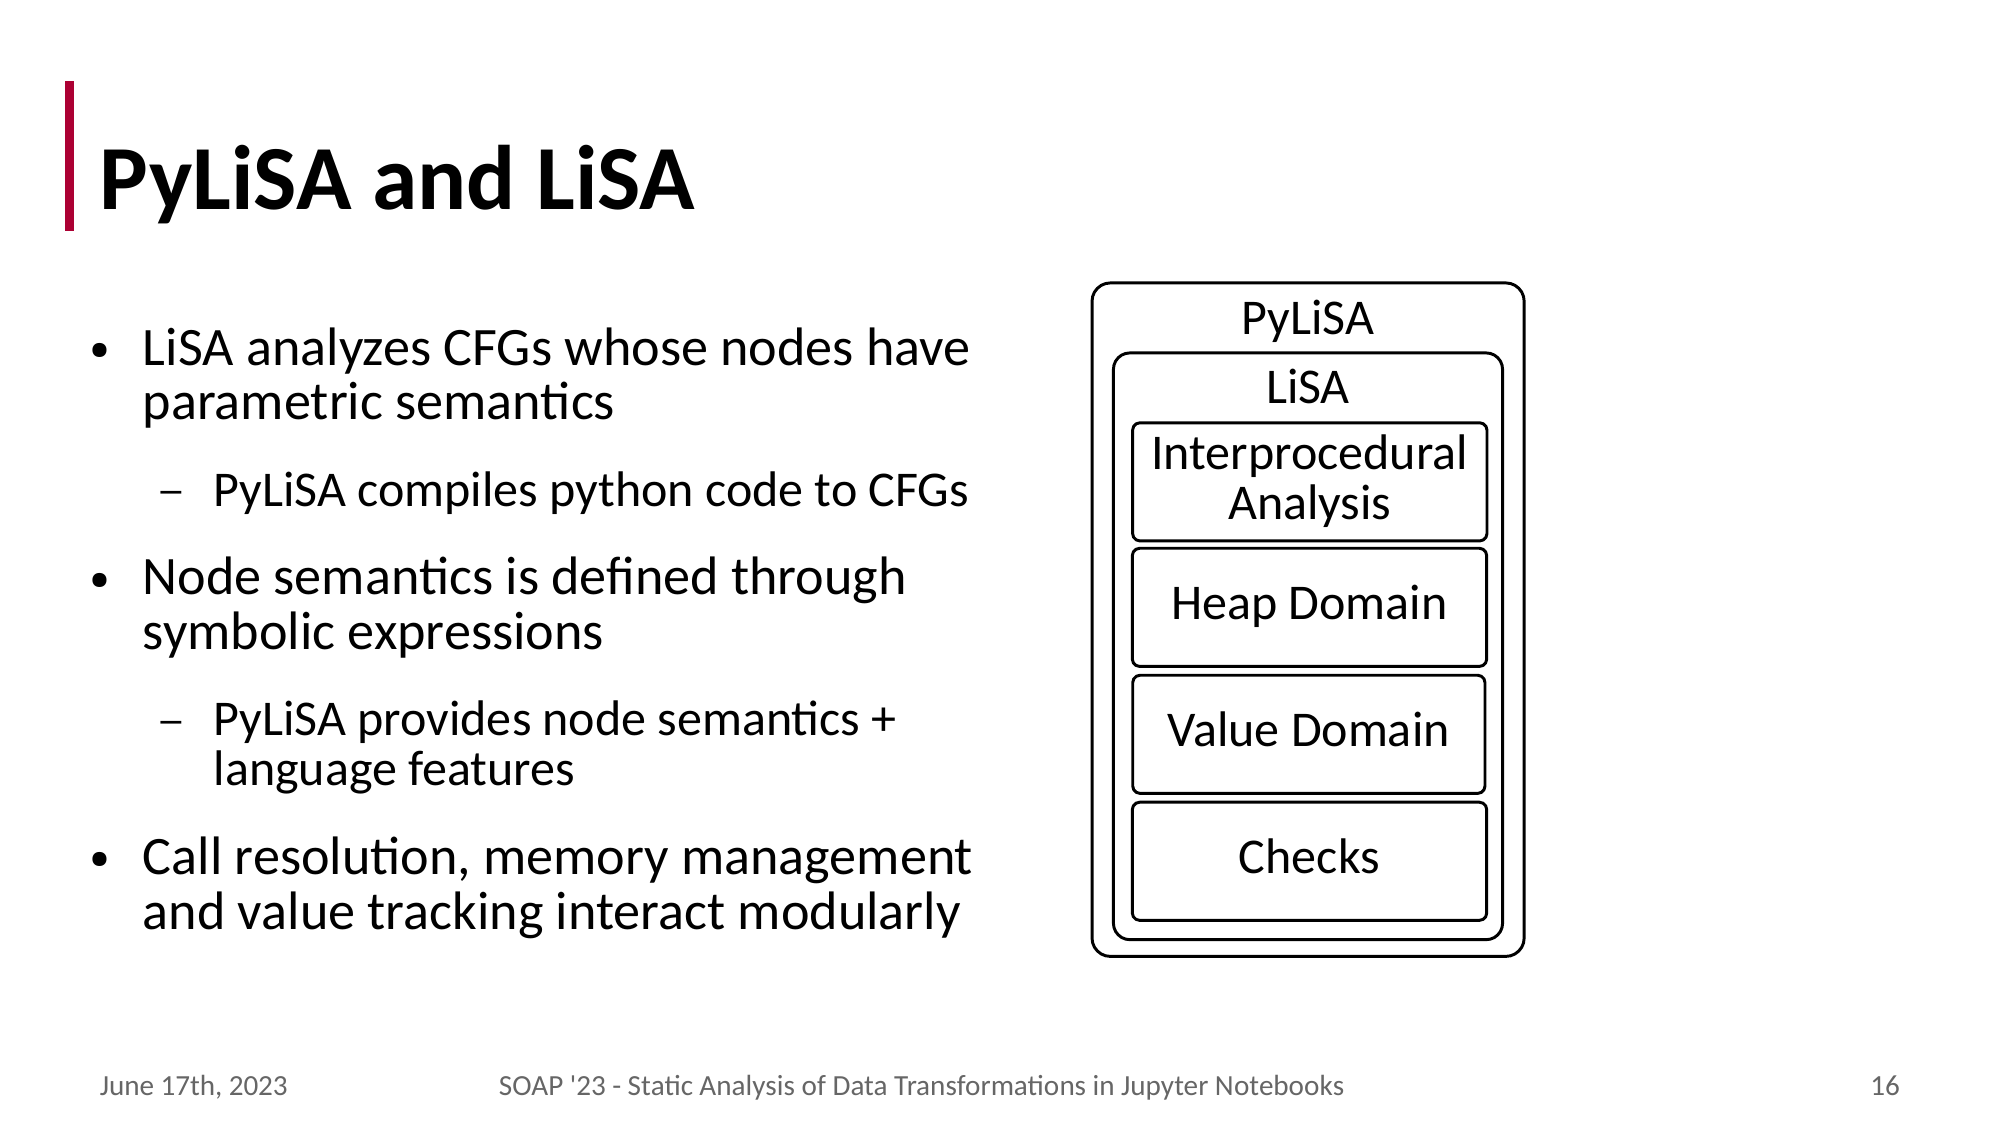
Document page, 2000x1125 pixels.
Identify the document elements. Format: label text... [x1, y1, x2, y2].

title PyLiSA and LiSA [99, 44, 1900, 233]
text_box PyLiSA [1092, 282, 1525, 957]
text_box LiSA analyzes CFGs whose nodes have parametric semantics PyLiSA compiles python code to CFGs Node semantics is defined through symbolic expressions PyLiSA provides node semantics + language features Call resolution, memory management and value tracking interact modularly [72, 324, 1000, 956]
